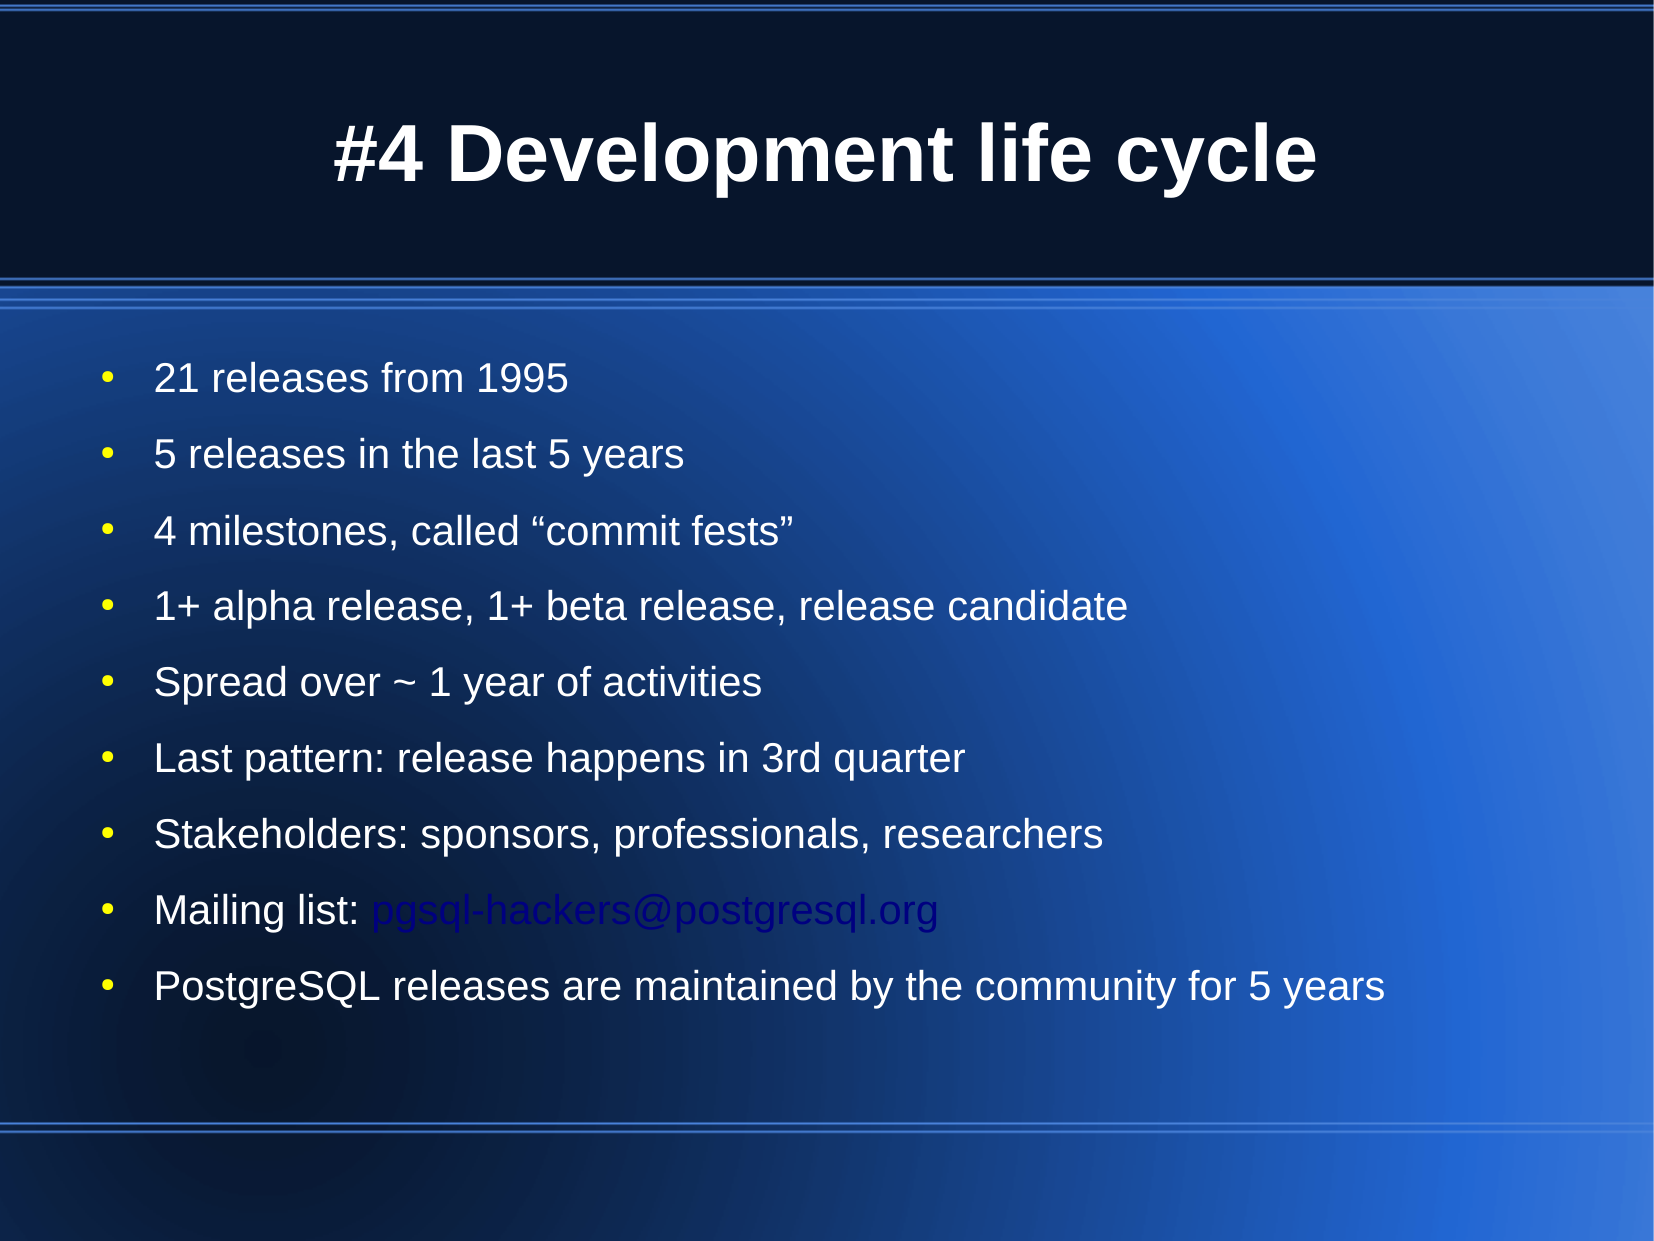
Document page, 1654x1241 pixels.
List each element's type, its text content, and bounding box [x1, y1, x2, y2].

picture [0, 0, 1654, 1241]
title #4 Development life cycle [82, 49, 1571, 257]
list 21 releases from 1995 5 releases in the last 5 years 4 milestones, called “commit fests” 1+ alpha release, 1+ beta release, release candidate Spread over ~ 1 year of activities Last pattern: release happens in 3rd quarter Stakeholders: sponsors, professionals, researchers Mailing list: pgsql-hackers@postgresql.org PostgreSQL releases are maintained by the community for 5 years [82, 355, 1571, 1075]
